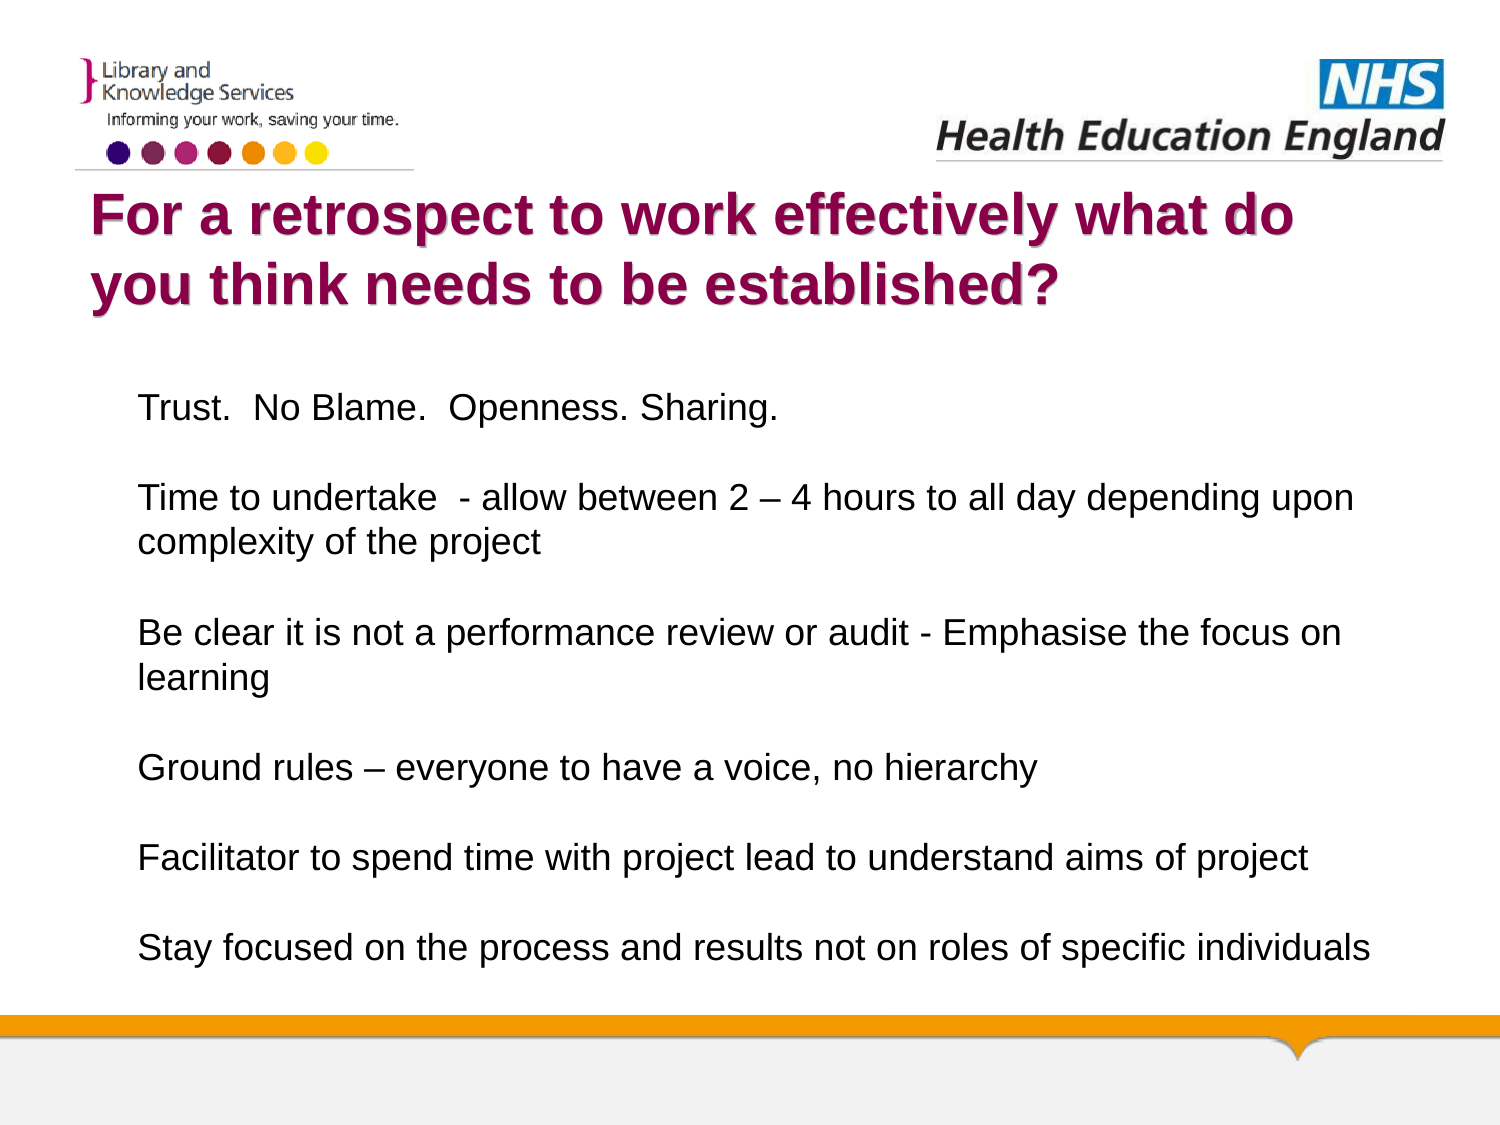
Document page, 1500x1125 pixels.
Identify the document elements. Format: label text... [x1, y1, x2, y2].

text_box Trust. No Blame. Openness. Sharing. Time to undertake - allow between 2 – 4 hours to all day depending upon complexity of the project Be clear it is not a performance review or audit - Emphasise the focus on learning Ground rules – everyone to have a voice, no hierarchy Facilitator to spend time with project lead to understand aims of project Stay focused on the process and results not on roles of specific individuals [122, 374, 1456, 981]
picture [75, 54, 416, 169]
title For a retrospect to work effectively what do you think needs to be established? [75, 215, 1351, 328]
